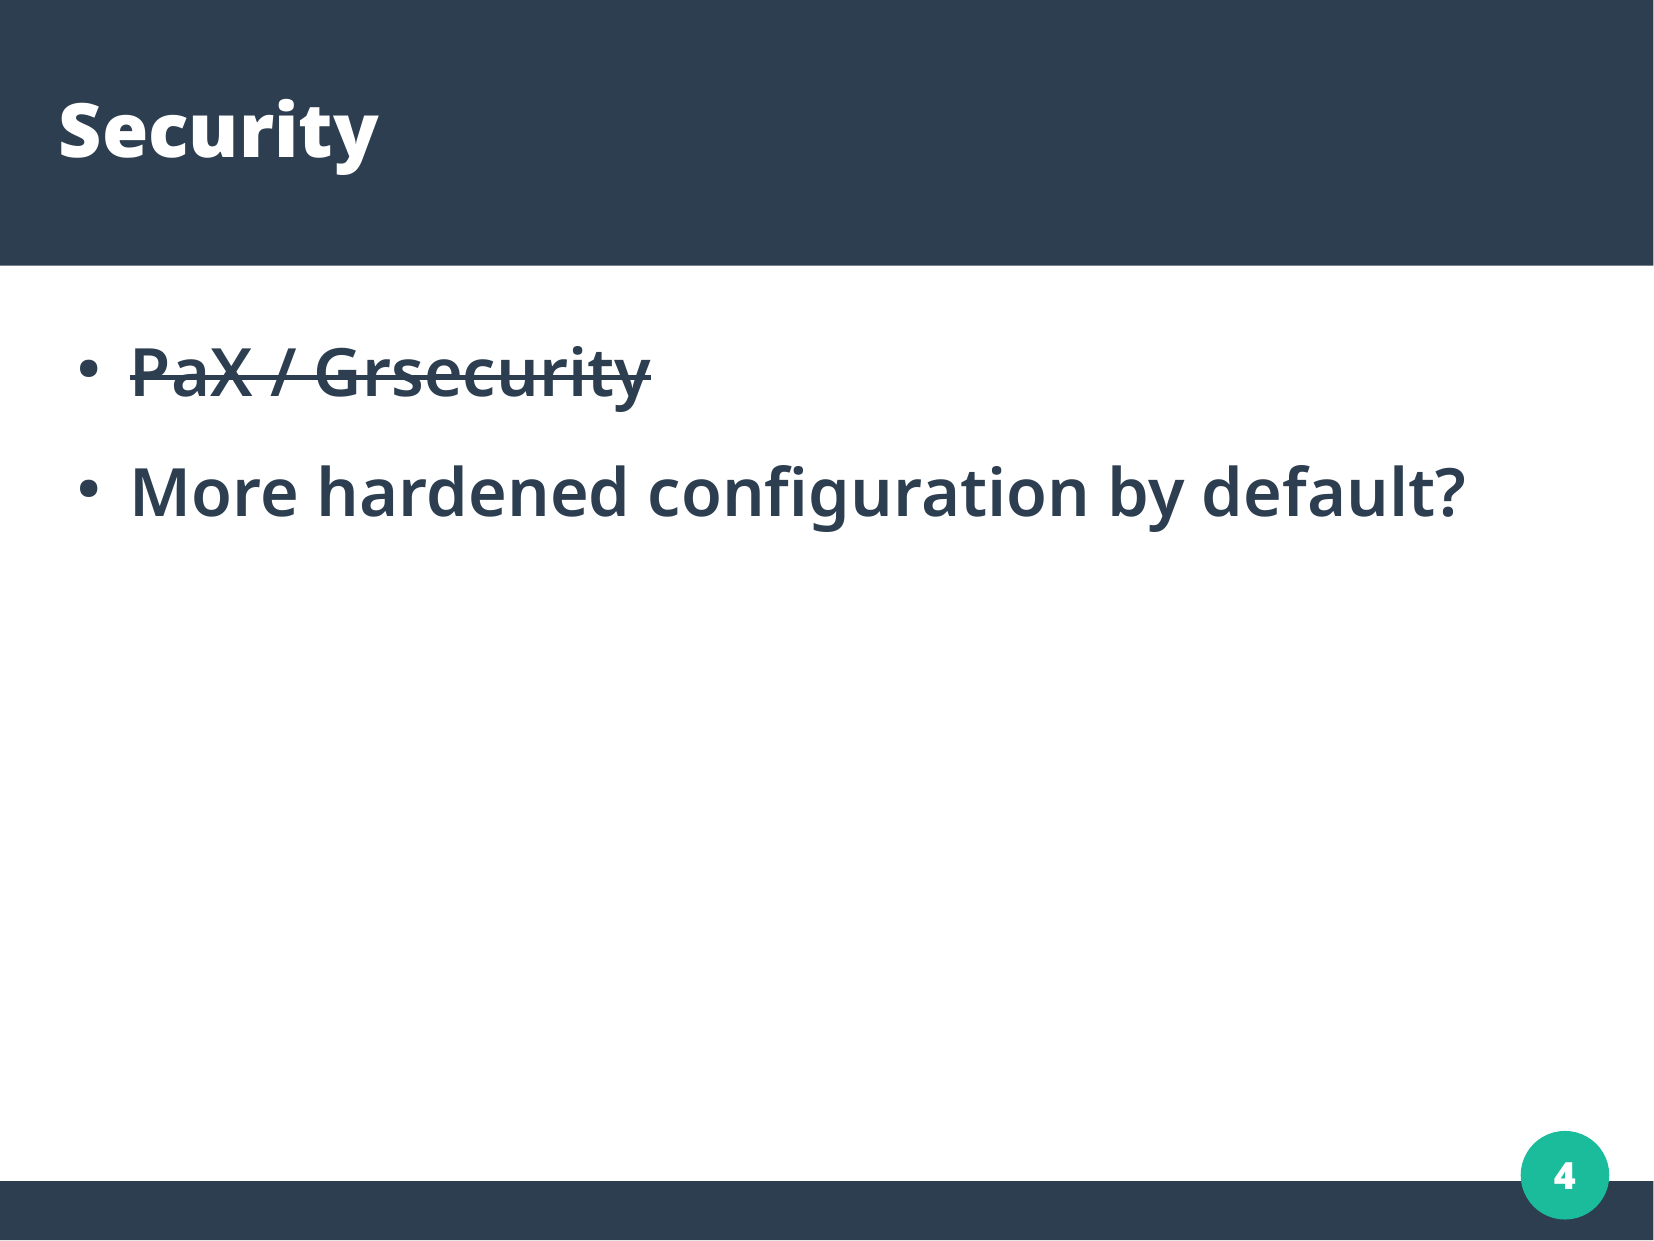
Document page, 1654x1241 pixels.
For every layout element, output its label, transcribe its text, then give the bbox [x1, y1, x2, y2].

title Security [59, 49, 1595, 207]
list PaX / Grsecurity More hardened configuration by default? [59, 324, 1595, 1152]
